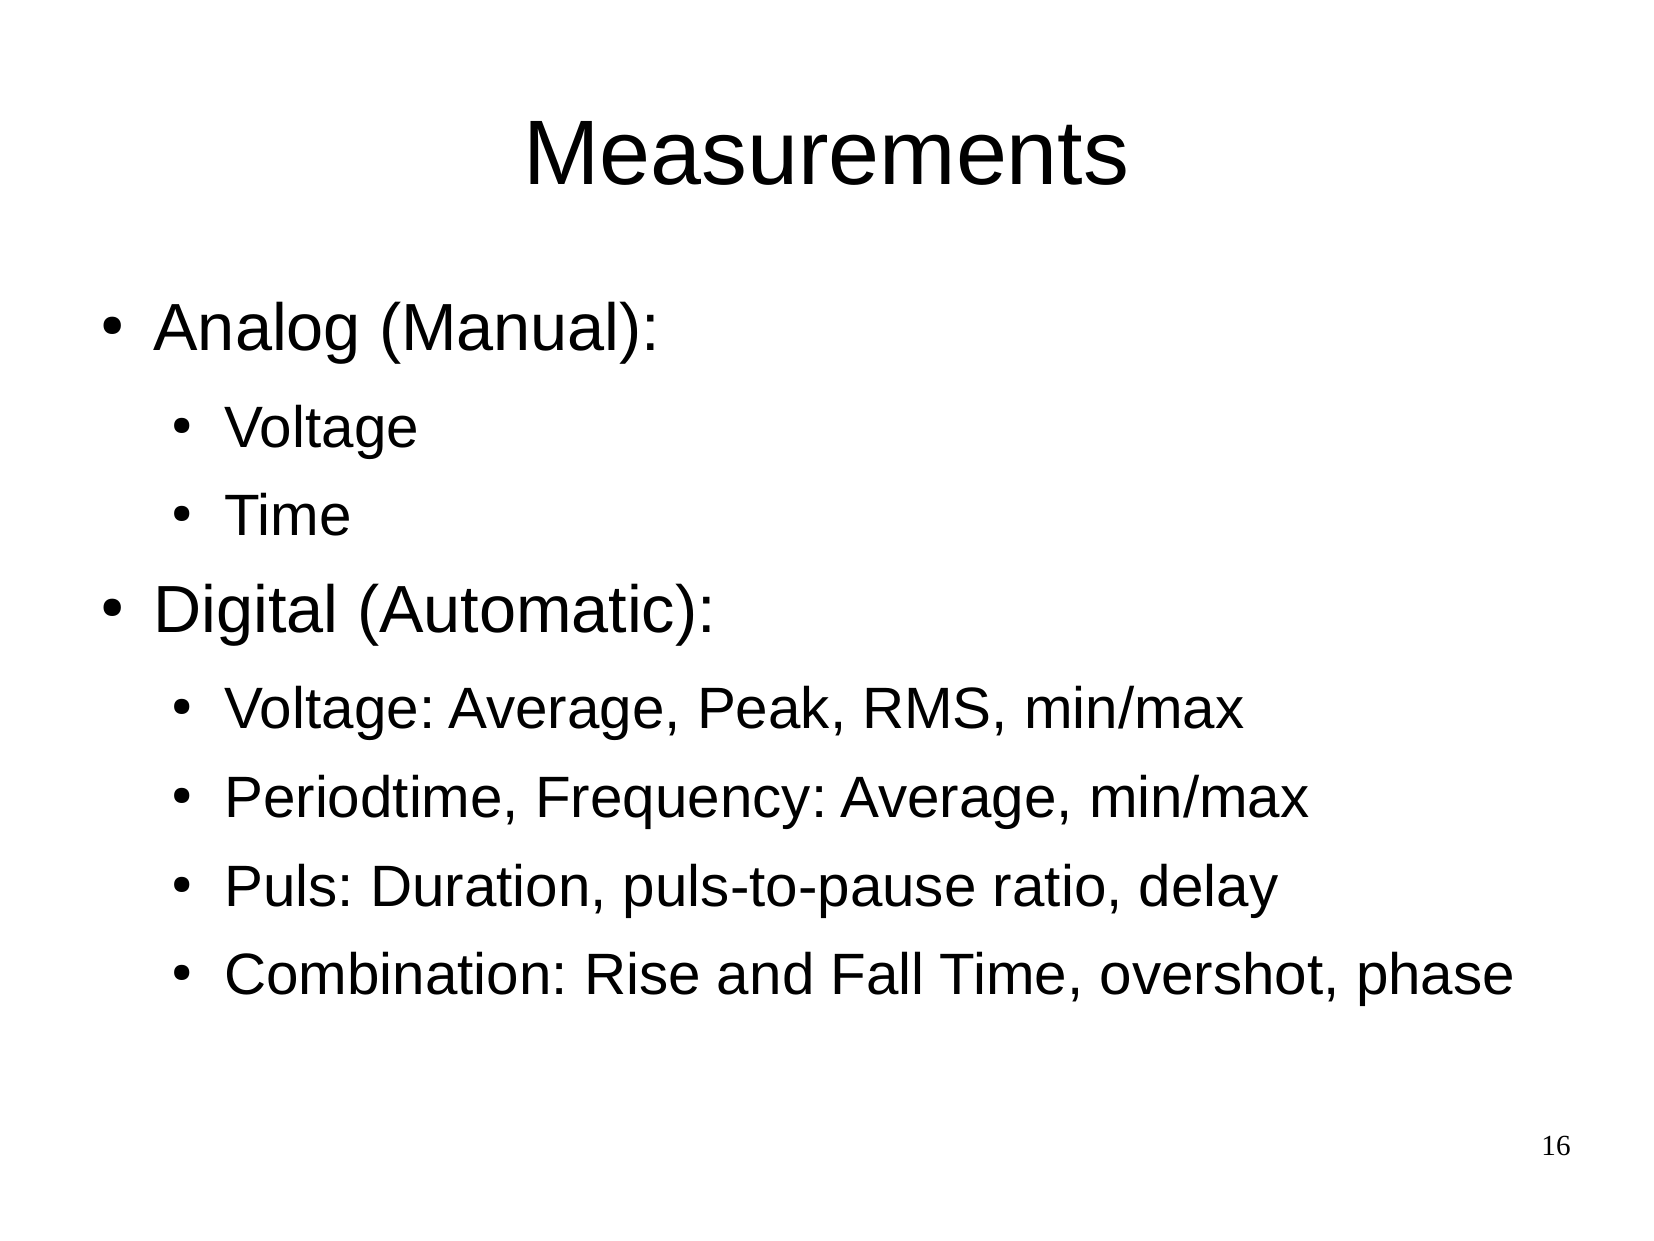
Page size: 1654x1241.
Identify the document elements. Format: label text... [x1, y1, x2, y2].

list Analog (Manual): Voltage Time Digital (Automatic): Voltage: Average, Peak, RMS, min/max Periodtime, Frequency: Average, min/max Puls: Duration, puls-to-pause ratio, delay Combination: Rise and Fall Time, overshot, phase [82, 290, 1571, 1109]
title Measurements [82, 49, 1571, 257]
